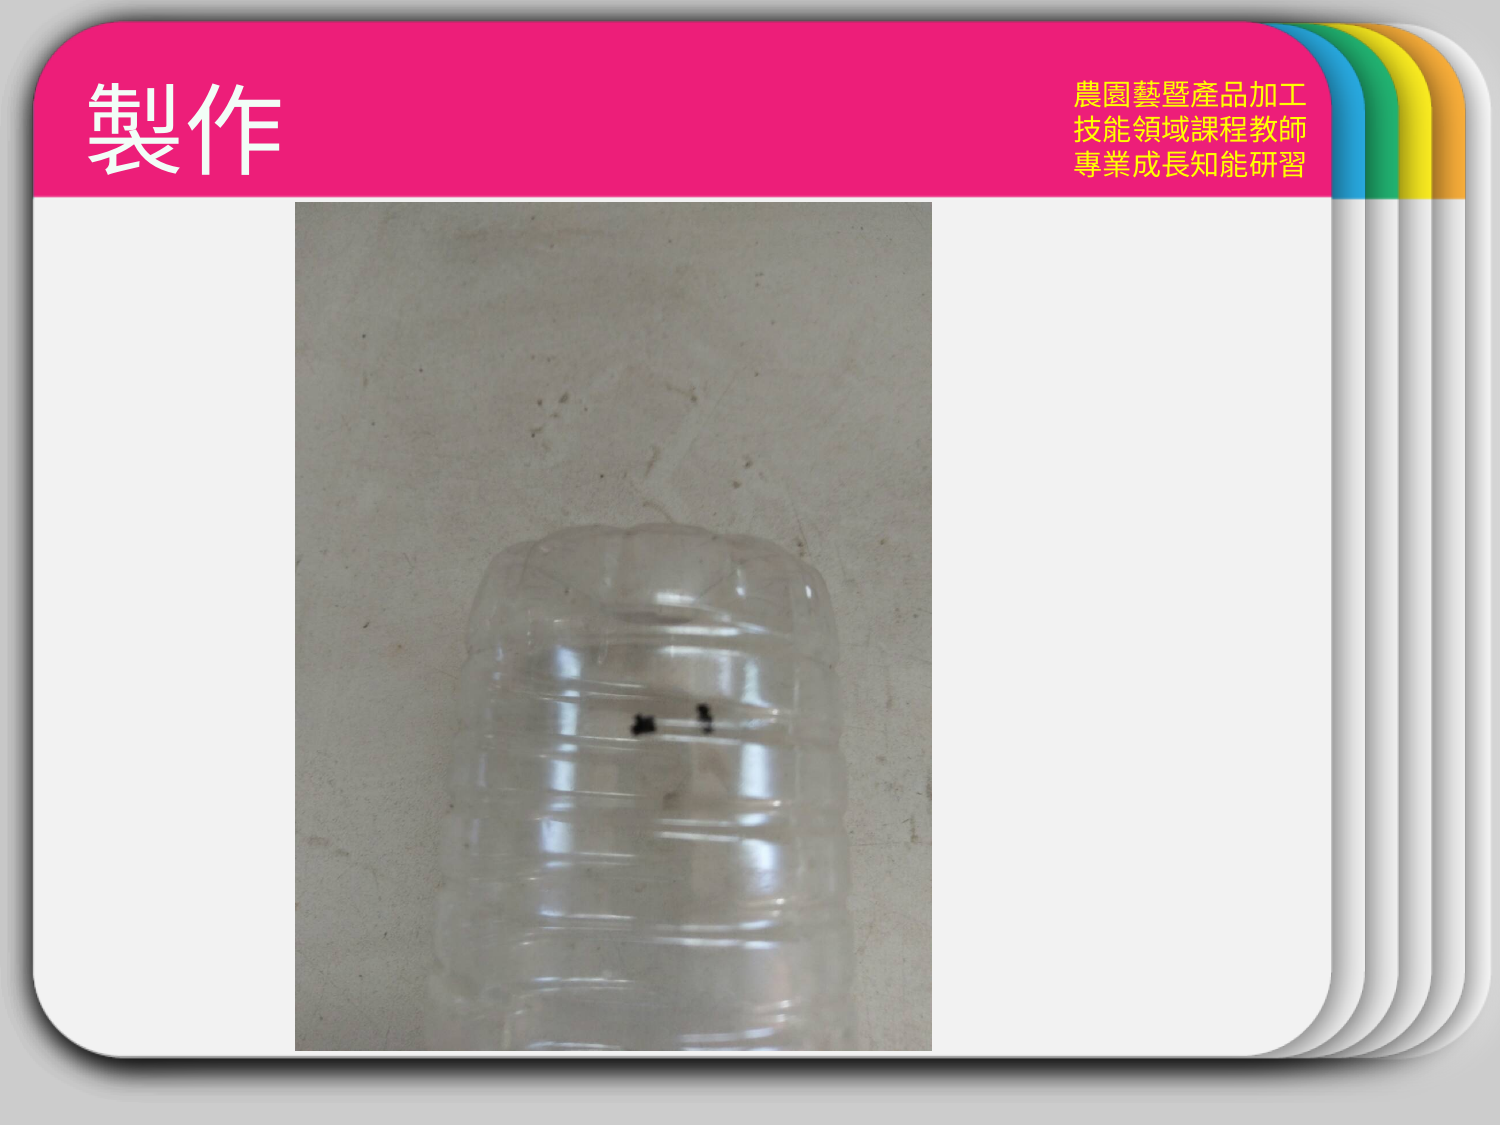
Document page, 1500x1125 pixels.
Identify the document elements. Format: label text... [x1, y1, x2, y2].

text_box 農園藝暨產品加工技能領域課程教師專業成長知能研習 [1058, 68, 1344, 190]
text_box 製作 [70, 60, 1010, 197]
picture [0, 0, 1500, 1125]
